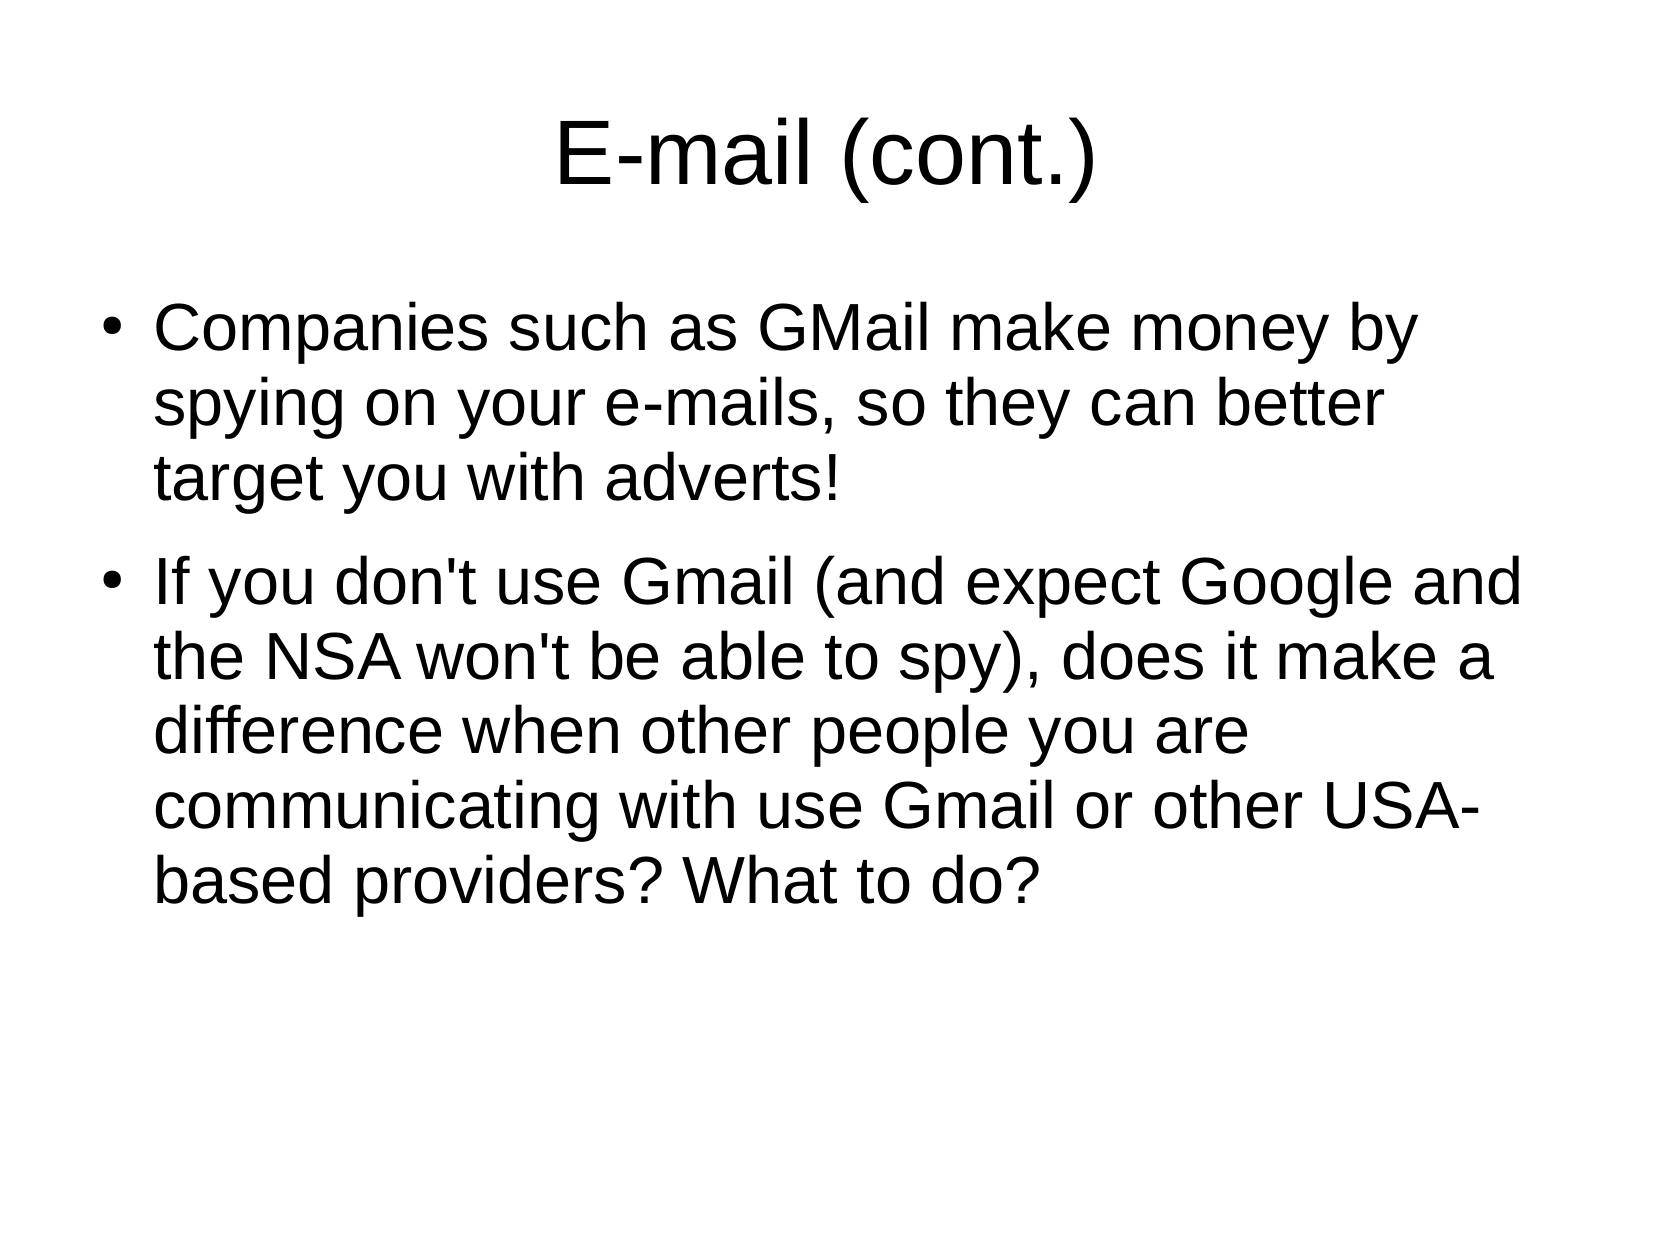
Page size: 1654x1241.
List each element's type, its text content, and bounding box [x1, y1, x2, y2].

title E-mail (cont.) [82, 49, 1571, 257]
list Companies such as GMail make money by spying on your e-mails, so they can better target you with adverts! If you don't use Gmail (and expect Google and the NSA won't be able to spy), does it make a difference when other people you are communicating with use Gmail or other USA-based providers? What to do? [82, 290, 1571, 1010]
